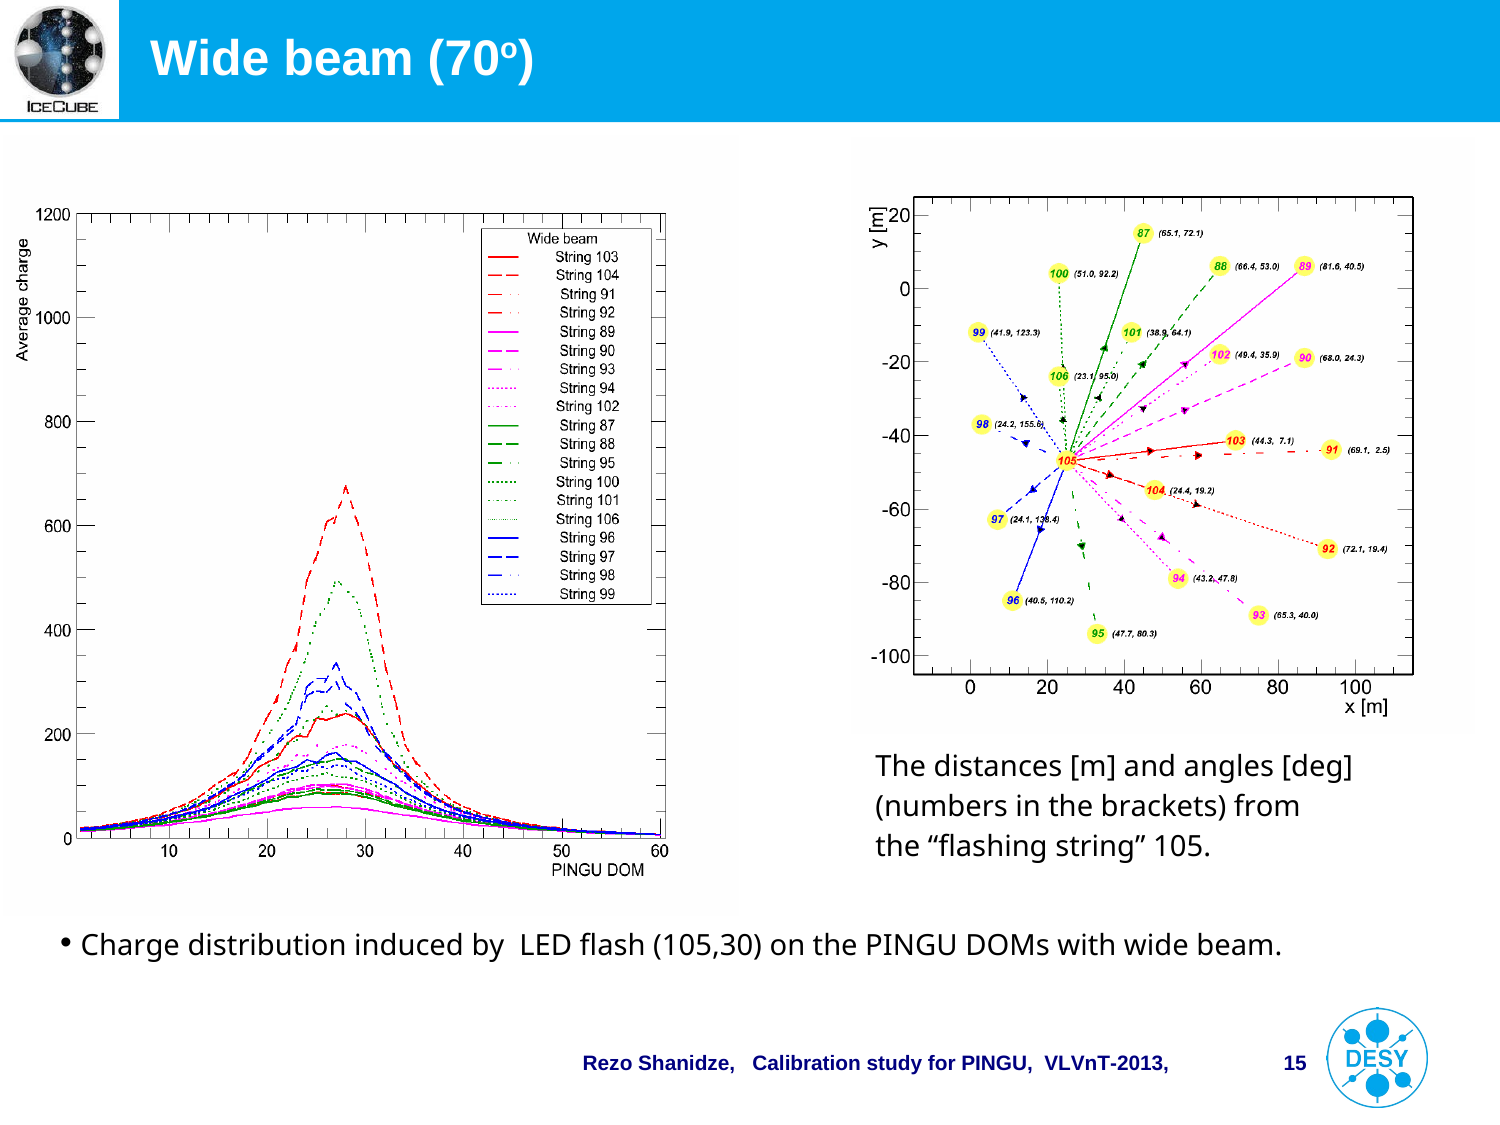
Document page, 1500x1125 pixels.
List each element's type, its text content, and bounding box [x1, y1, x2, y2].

text_box Rezo Shanidze, Calibration study for PINGU, VLVnT-2013, 15 [590, 1033, 1300, 1094]
text_box The distances [m] and angles [deg] (numbers in the brackets) from the “flashing string” 105. [843, 738, 1418, 876]
title Wide beam (70o) [150, 26, 621, 89]
picture [3, 135, 739, 916]
picture [851, 137, 1475, 734]
picture [1326, 1084, 1428, 1108]
picture [0, 0, 118, 118]
text_box Charge distribution induced by LED flash (105,30) on the PINGU DOMs with wide beam. [45, 912, 1480, 1084]
